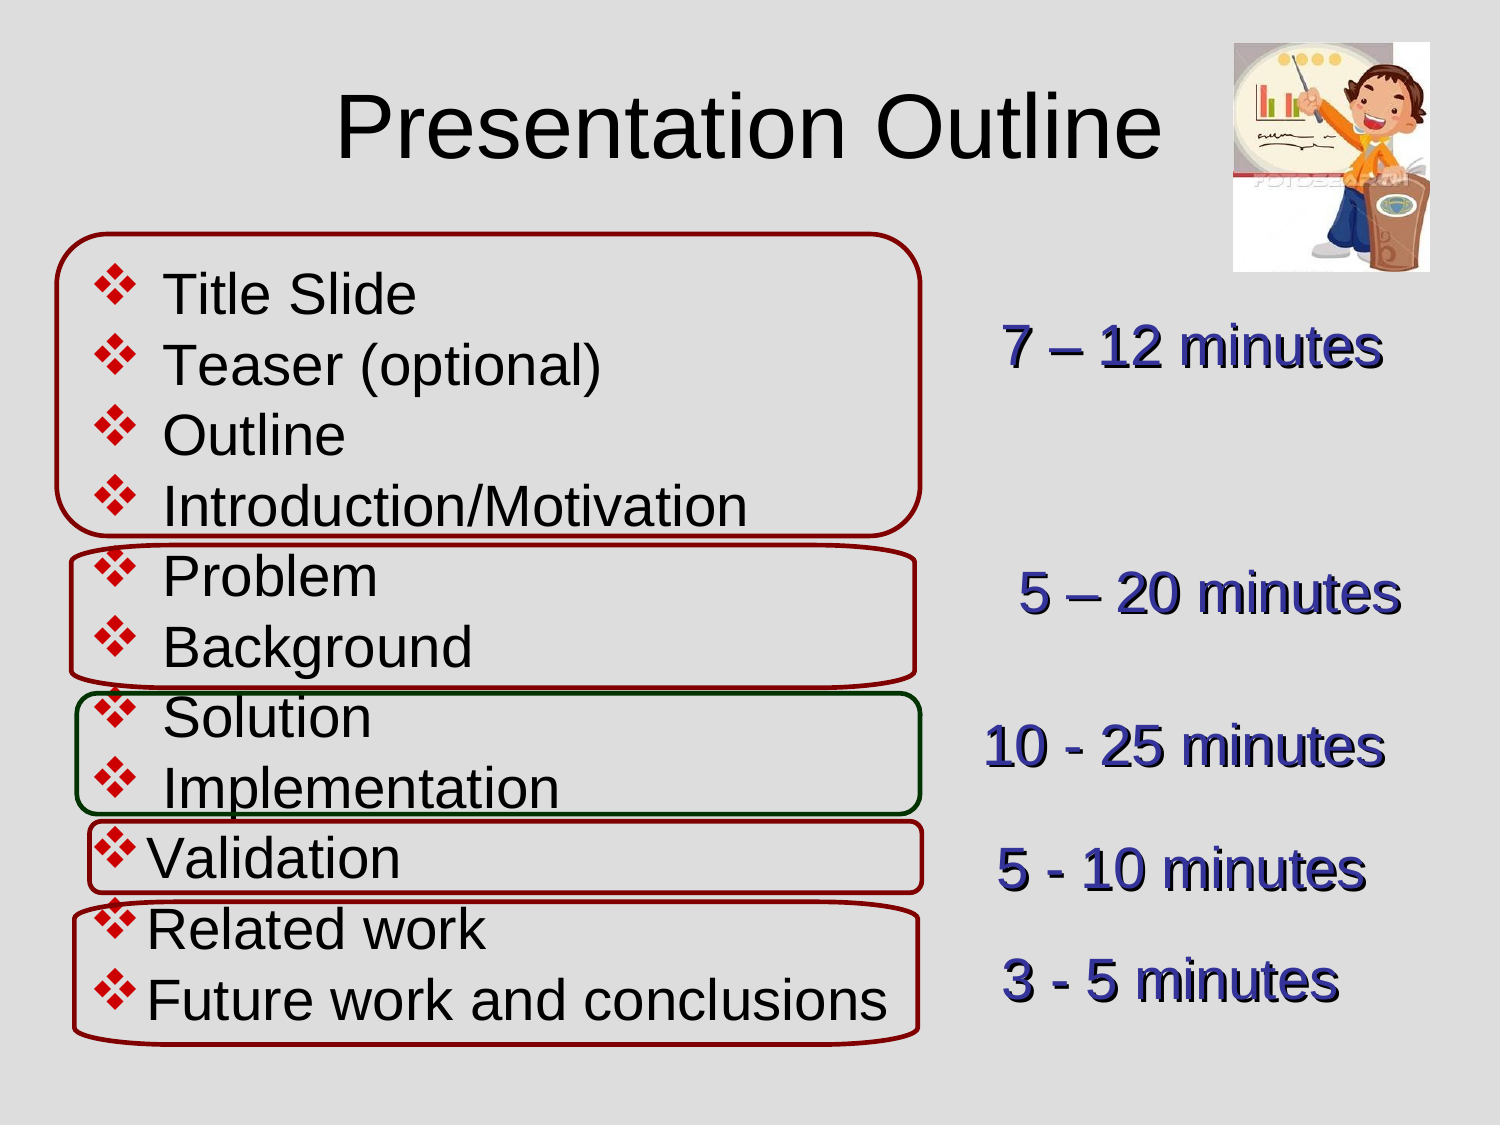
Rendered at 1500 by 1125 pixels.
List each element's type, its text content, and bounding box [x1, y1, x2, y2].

picture [1233, 42, 1430, 272]
list Title Slide Teaser (optional) Outline Introduction/Motivation Problem Background Solution Implementation Validation Related work Future work and conclusions [75, 548, 912, 685]
list Title Slide Teaser (optional) Outline Introduction/Motivation Problem Background Solution Implementation Validation Related work Future work and conclusions [80, 696, 917, 811]
list Title Slide Teaser (optional) Outline Introduction/Motivation Problem Background Solution Implementation Validation Related work Future work and conclusions [75, 262, 917, 533]
text_box 3 - 5 minutes [986, 933, 1355, 1020]
text_box 10 - 25 minutes [967, 698, 1401, 785]
text_box 7 – 12 minutes [985, 299, 1399, 386]
text_box 5 - 10 minutes [981, 822, 1382, 909]
title Presentation Outline [75, 45, 1233, 200]
text_box 5 – 20 minutes [1003, 546, 1417, 632]
list Title Slide Teaser (optional) Outline Introduction/Motivation Problem Background Solution Implementation Validation Related work Future work and conclusions [77, 905, 915, 1042]
list Title Slide Teaser (optional) Outline Introduction/Motivation Problem Background Solution Implementation Validation Related work Future work and conclusions [75, 262, 946, 1053]
